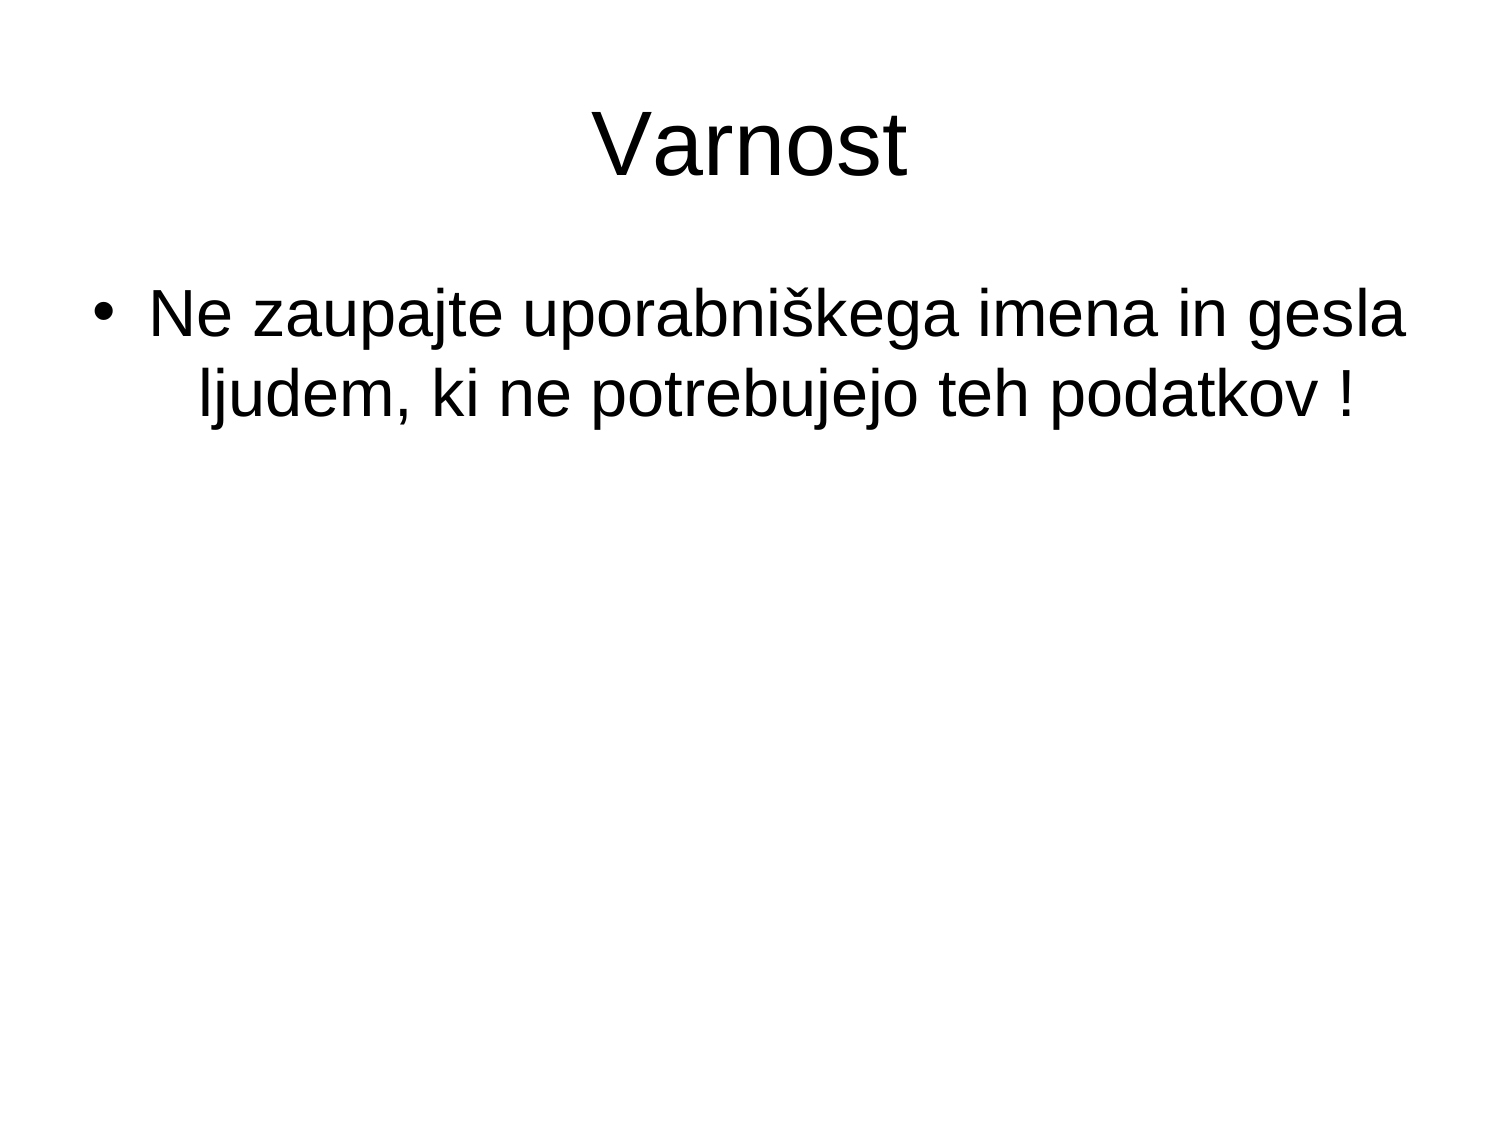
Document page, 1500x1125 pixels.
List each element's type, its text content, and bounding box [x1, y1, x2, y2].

list Ne zaupajte uporabniškega imena in gesla ljudem, ki ne potrebujejo teh podatkov ! [75, 262, 1426, 1006]
title Varnost [75, 45, 1426, 233]
